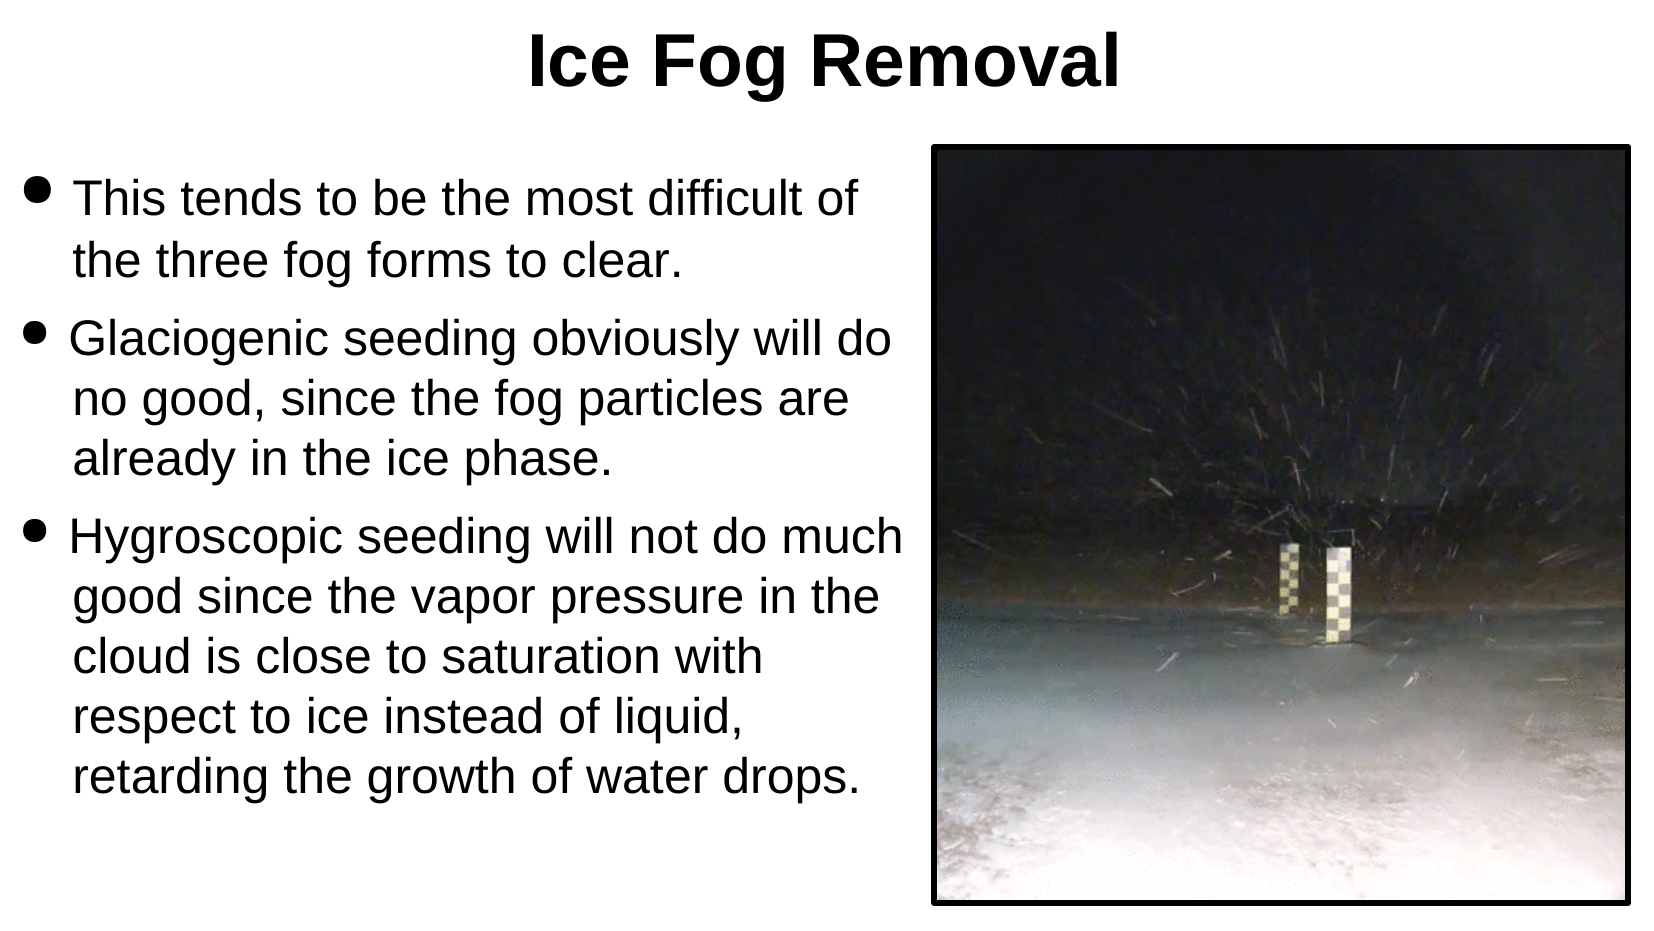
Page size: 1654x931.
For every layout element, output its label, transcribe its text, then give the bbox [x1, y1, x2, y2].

picture [937, 149, 1626, 901]
title Ice Fog Removal [0, 5, 1654, 107]
text_box This tends to be the most difficult of the three fog forms to clear. Glaciogenic seeding obviously will do no good, since the fog particles are already in the ice phase. Hygroscopic seeding will not do much good since the vapor pressure in the cloud is close to saturation with respect to ice instead of liquid, retarding the growth of water drops. [4, 149, 931, 811]
